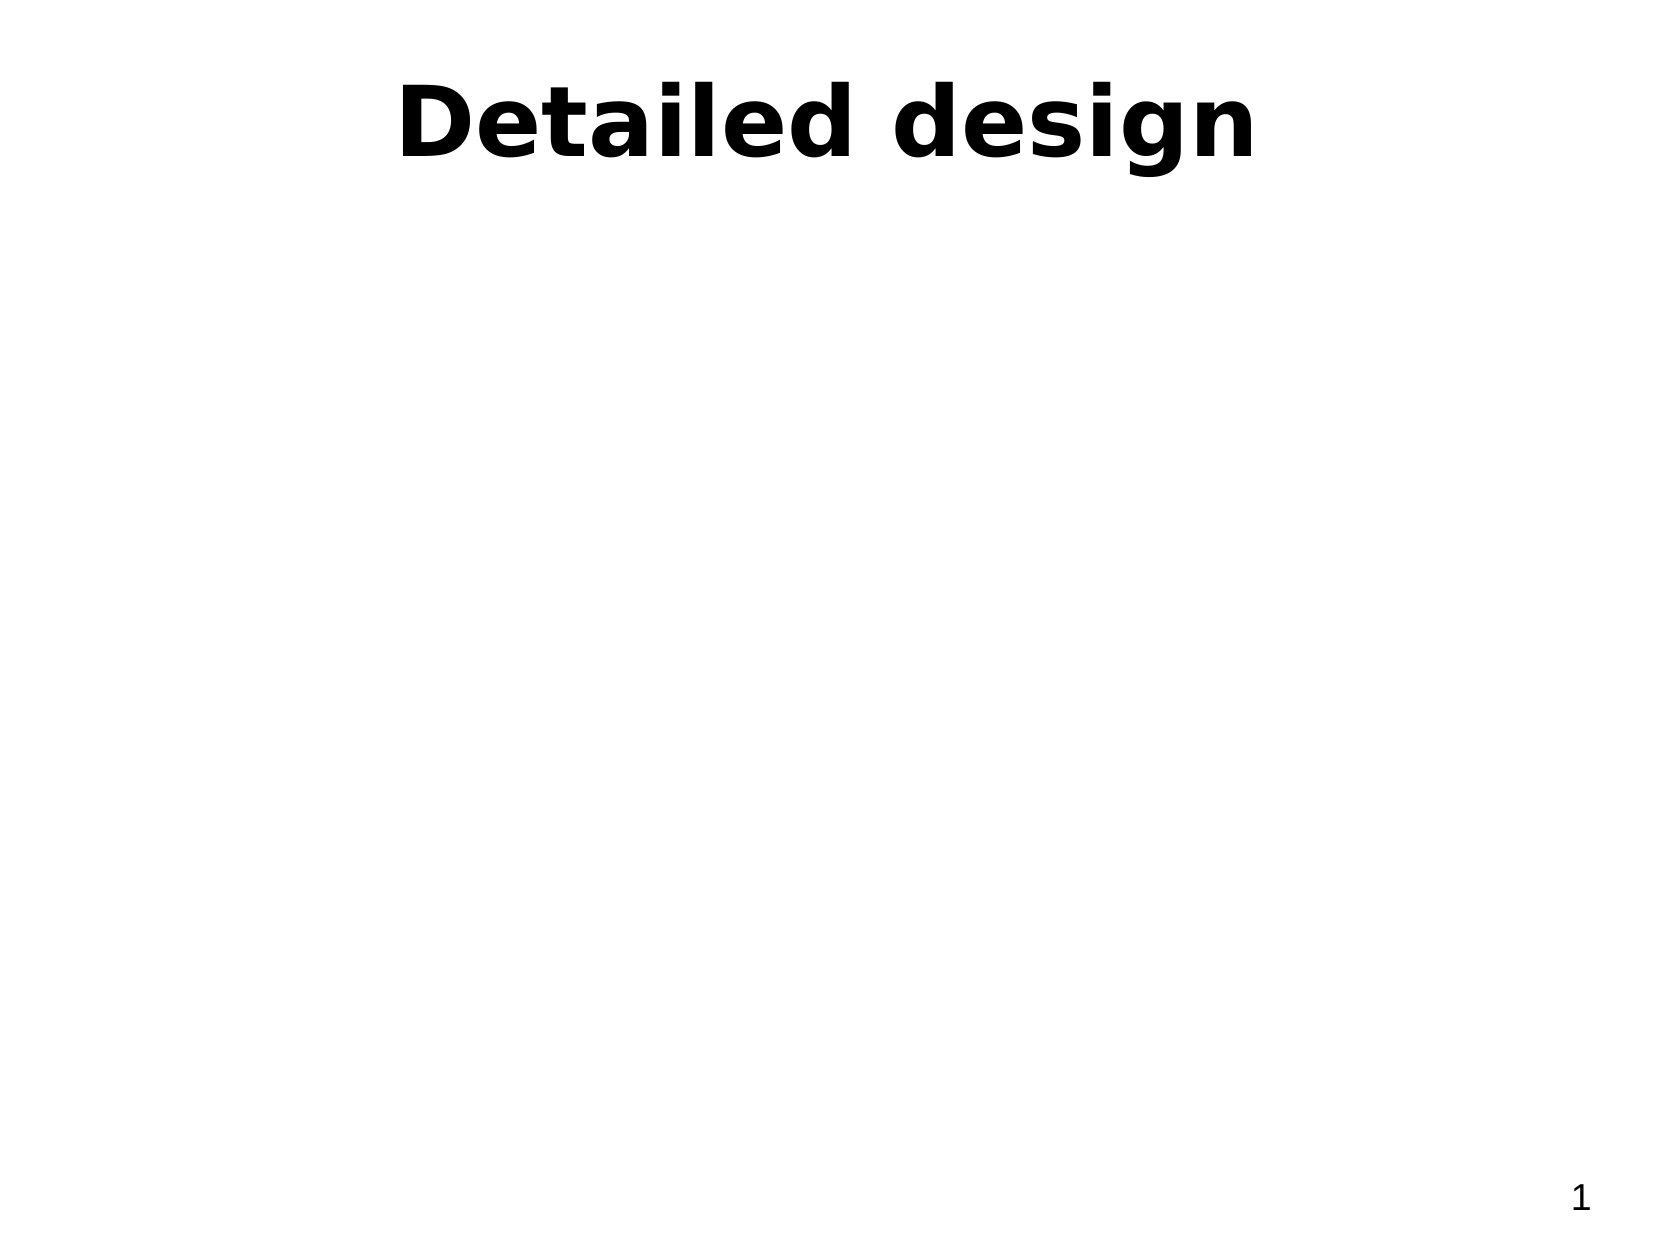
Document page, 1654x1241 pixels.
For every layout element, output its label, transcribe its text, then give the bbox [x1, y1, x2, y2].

title Detailed design [82, 49, 1571, 195]
